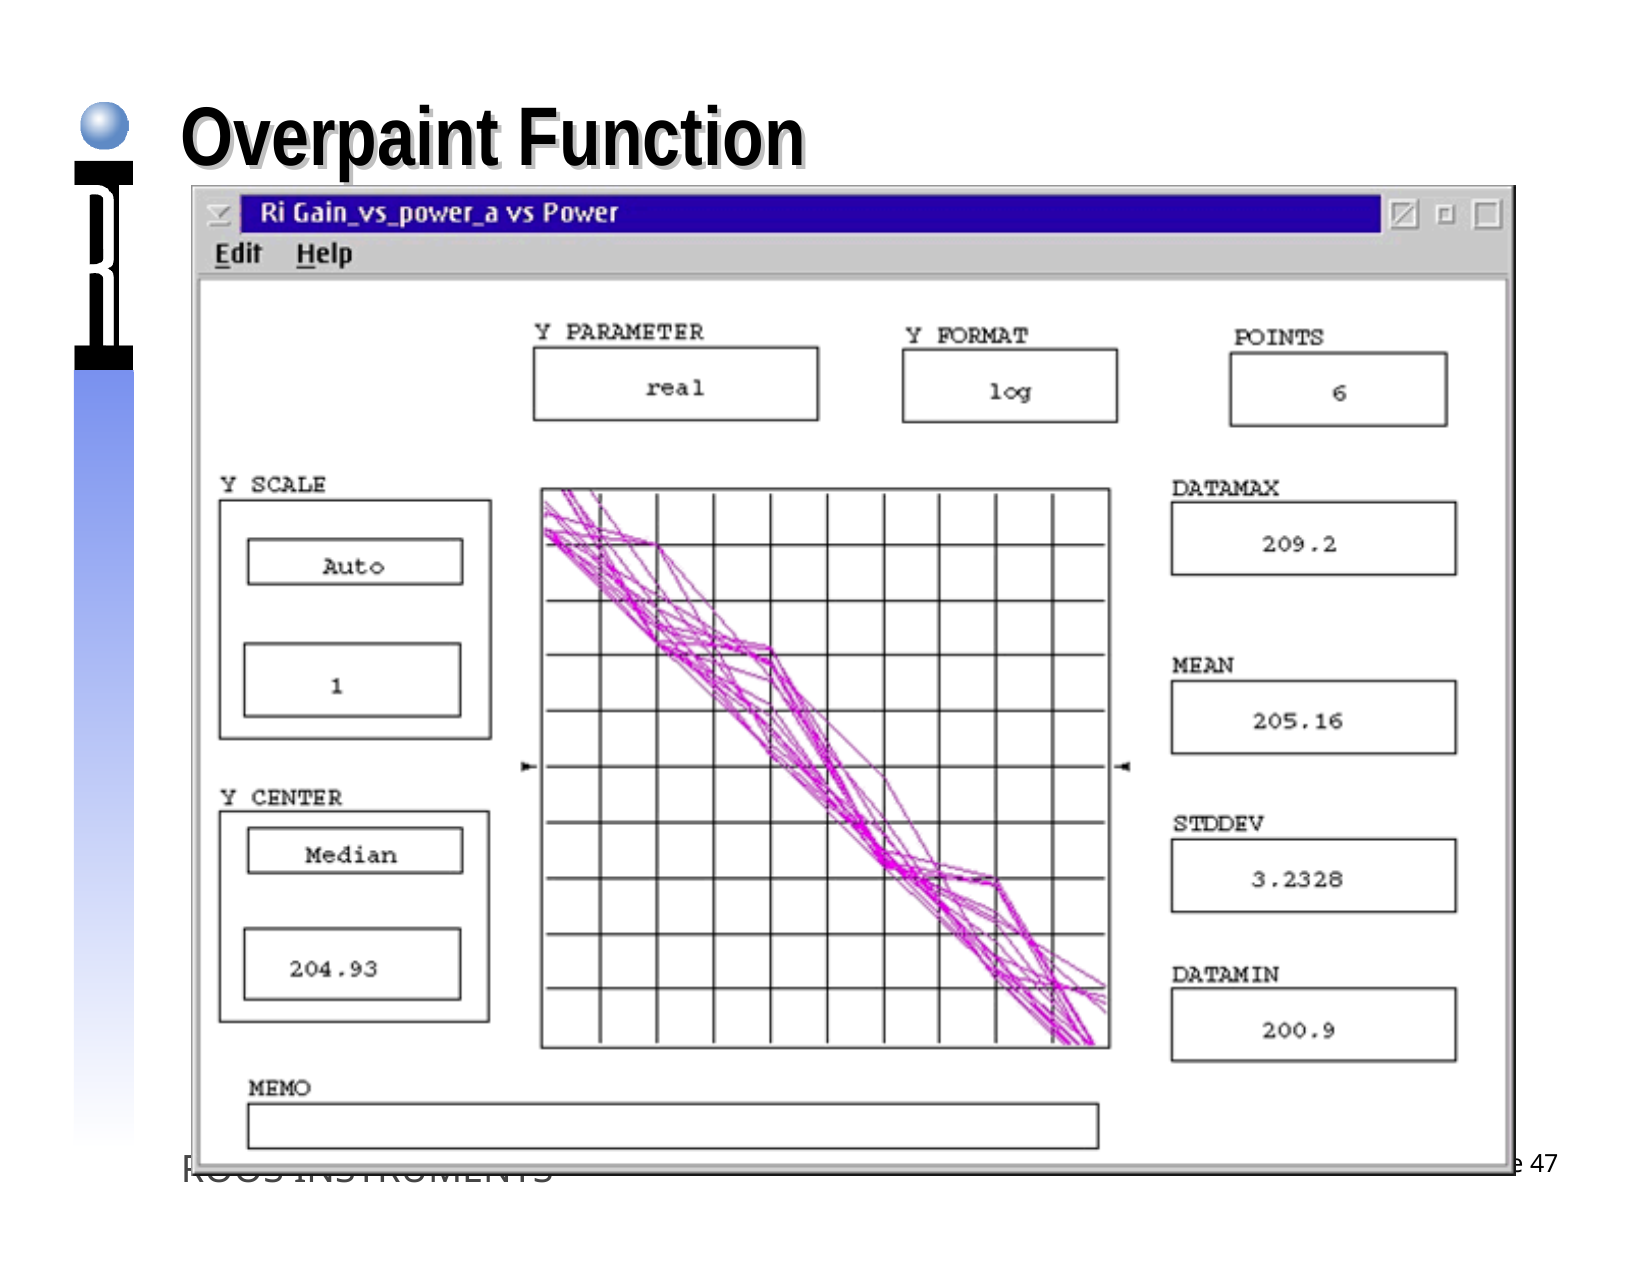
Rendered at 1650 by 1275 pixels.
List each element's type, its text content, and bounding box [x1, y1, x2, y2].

picture [191, 185, 1516, 1176]
text_box Overpaint Function [180, 7, 1534, 183]
